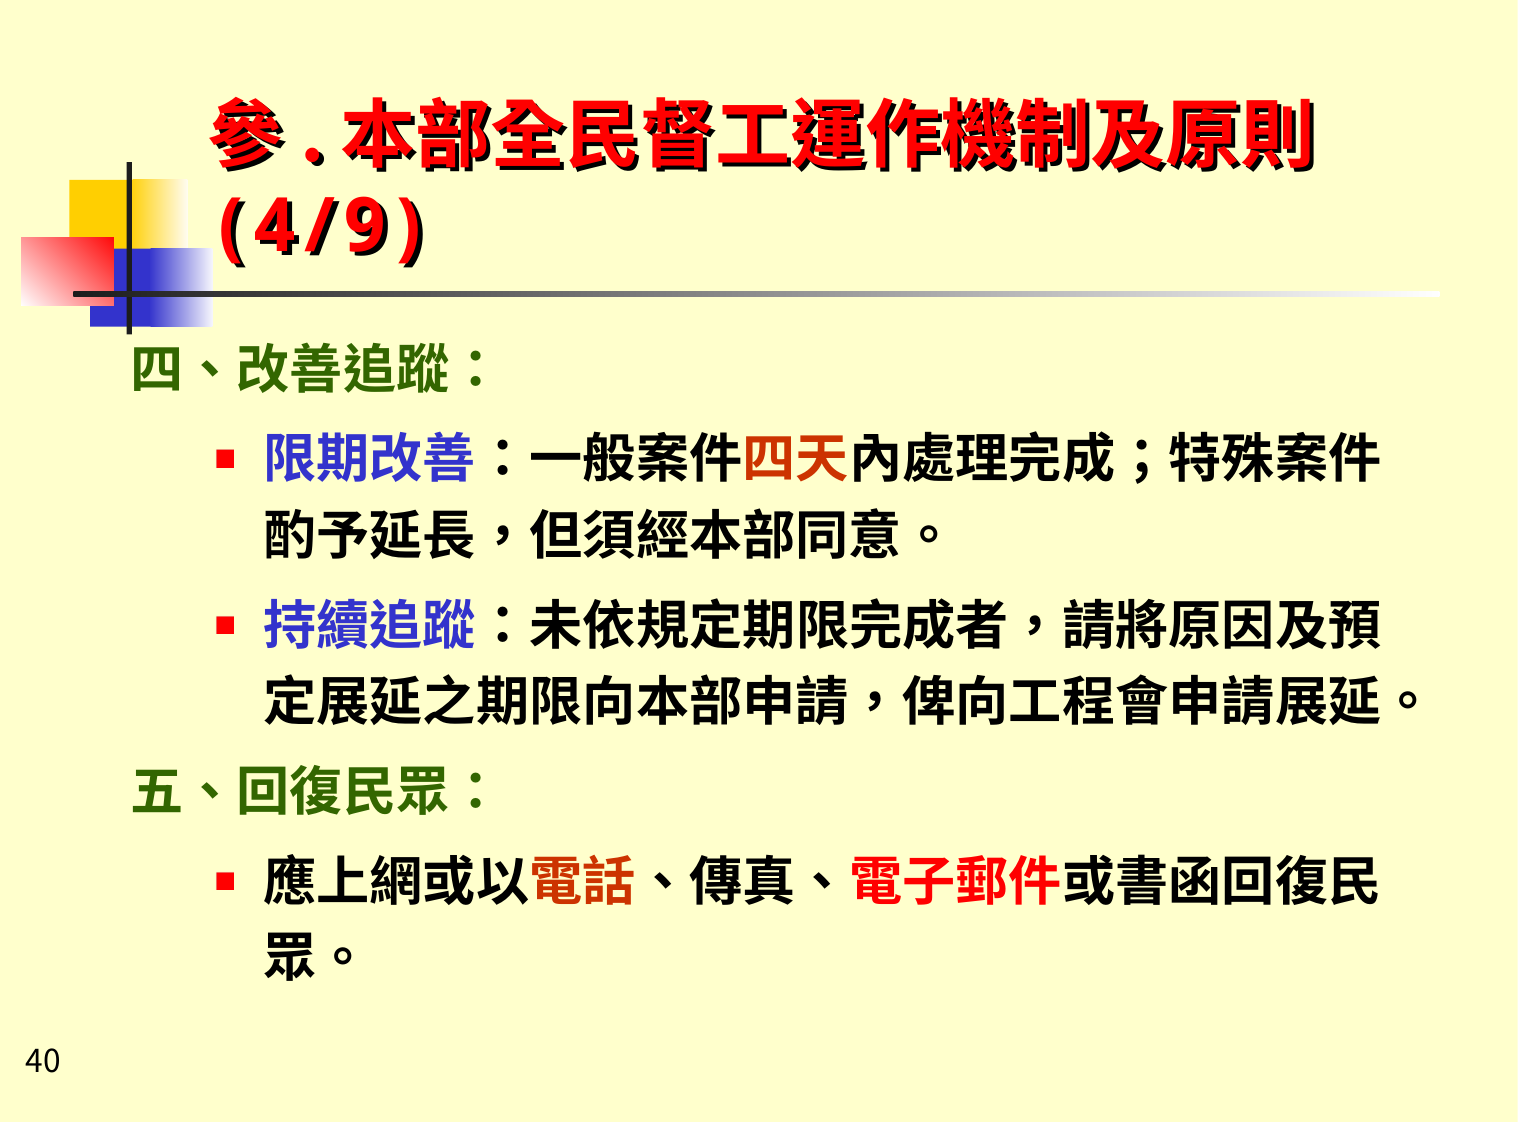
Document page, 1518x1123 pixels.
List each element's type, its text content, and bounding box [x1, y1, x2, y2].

text_box <編號> [0, 1032, 78, 1096]
title 參.本部全民督工運作機制及原則(4/9) [191, 35, 1485, 275]
list 四、改善追蹤： 限期改善：一般案件四天內處理完成；特殊案件酌予延長，但須經本部同意。 持續追蹤：未依規定期限完成者，請將原因及預定展延之期限向本部申請，俾向工程會申請展延。 五、回復民眾： 應上網或以電話、傳真、電子郵件或書函回復民眾。 [113, 313, 1405, 1021]
